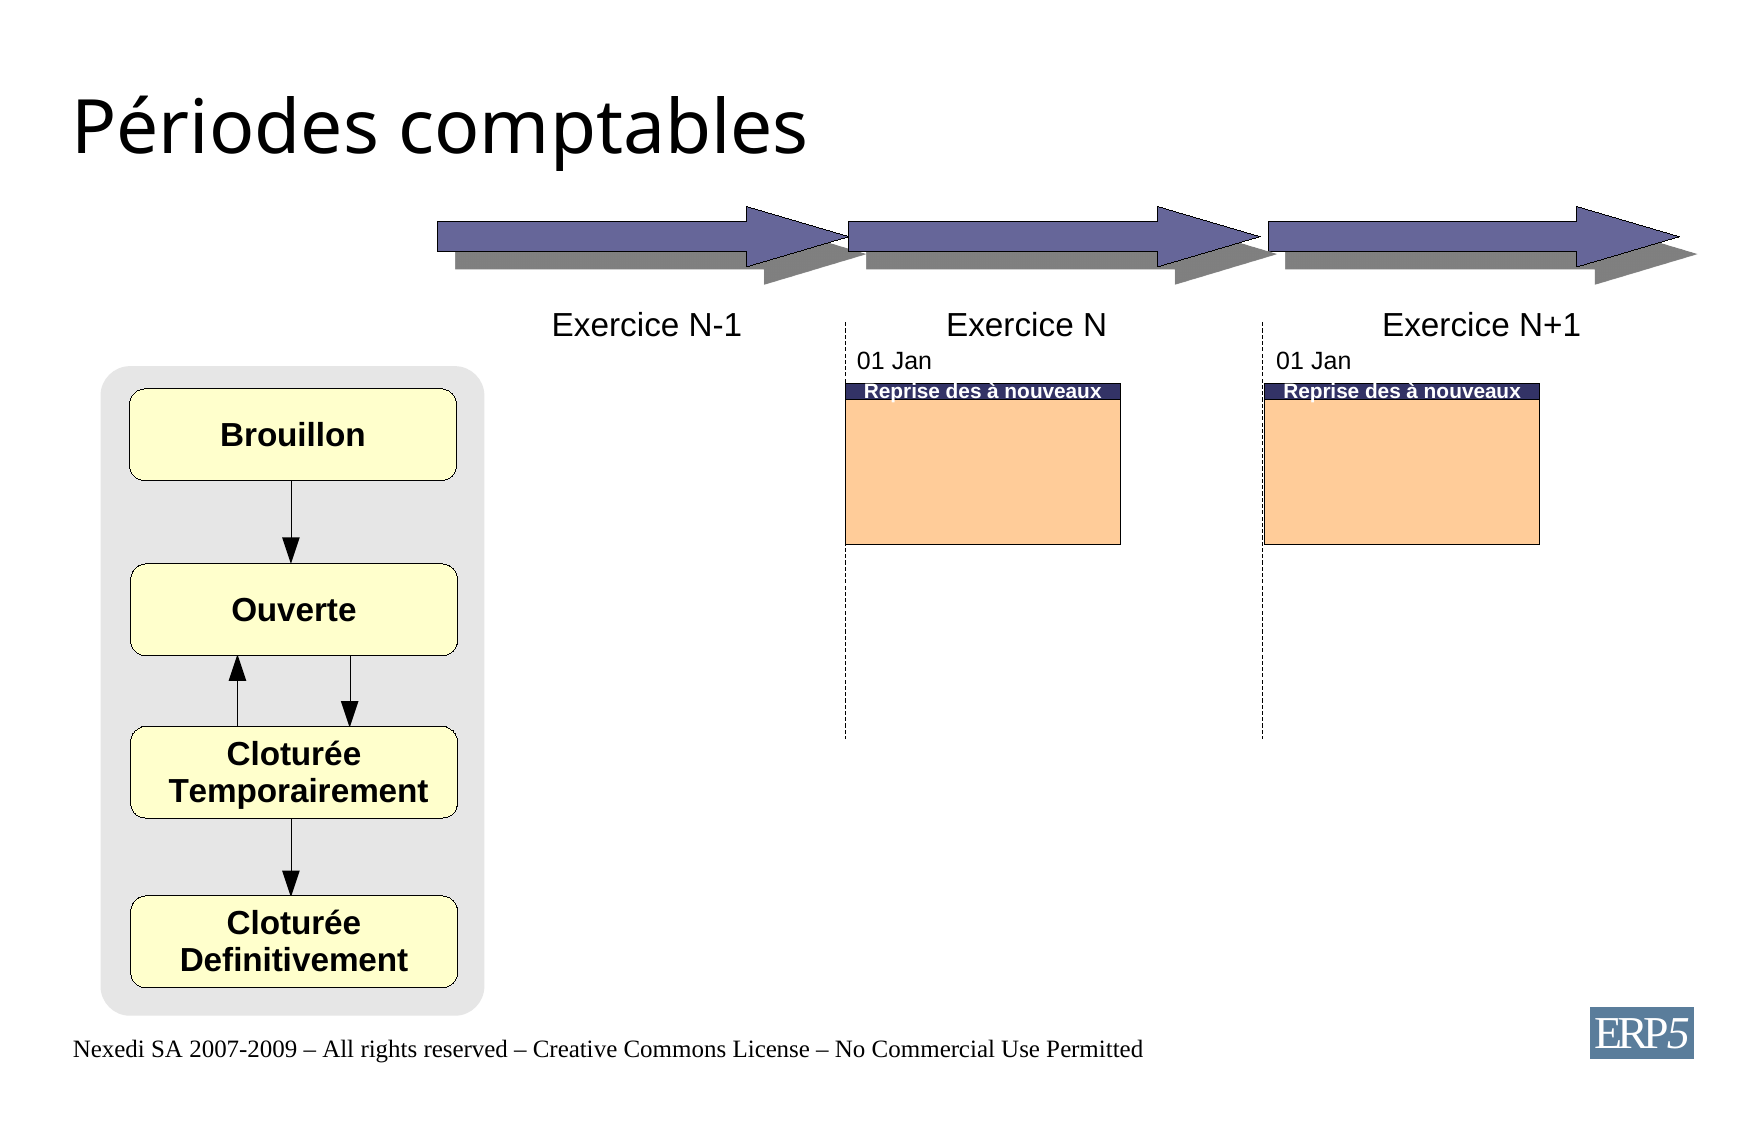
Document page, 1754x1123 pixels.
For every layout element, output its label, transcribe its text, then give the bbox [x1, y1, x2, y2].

text_box Exercice N+1 [1382, 306, 1591, 358]
text_box Ouverte [130, 563, 458, 656]
text_box Reprise des à nouveaux [1264, 383, 1540, 400]
text_box Cloturée Definitivement [130, 895, 458, 988]
title Périodes comptables [71, 63, 1707, 187]
text_box [1268, 206, 1680, 267]
text_box Exercice N-1 [551, 306, 819, 358]
text_box Exercice N [946, 306, 1172, 358]
text_box 01 Jan [1276, 347, 1374, 376]
text_box [1264, 400, 1540, 545]
text_box Brouillon [129, 388, 457, 481]
text_box Reprise des à nouveaux [845, 383, 1121, 400]
text_box Cloturée Temporairement [130, 726, 458, 819]
text_box [845, 400, 1121, 545]
text_box [100, 366, 485, 1016]
text_box 01 Jan [856, 346, 978, 376]
text_box [437, 206, 1261, 267]
